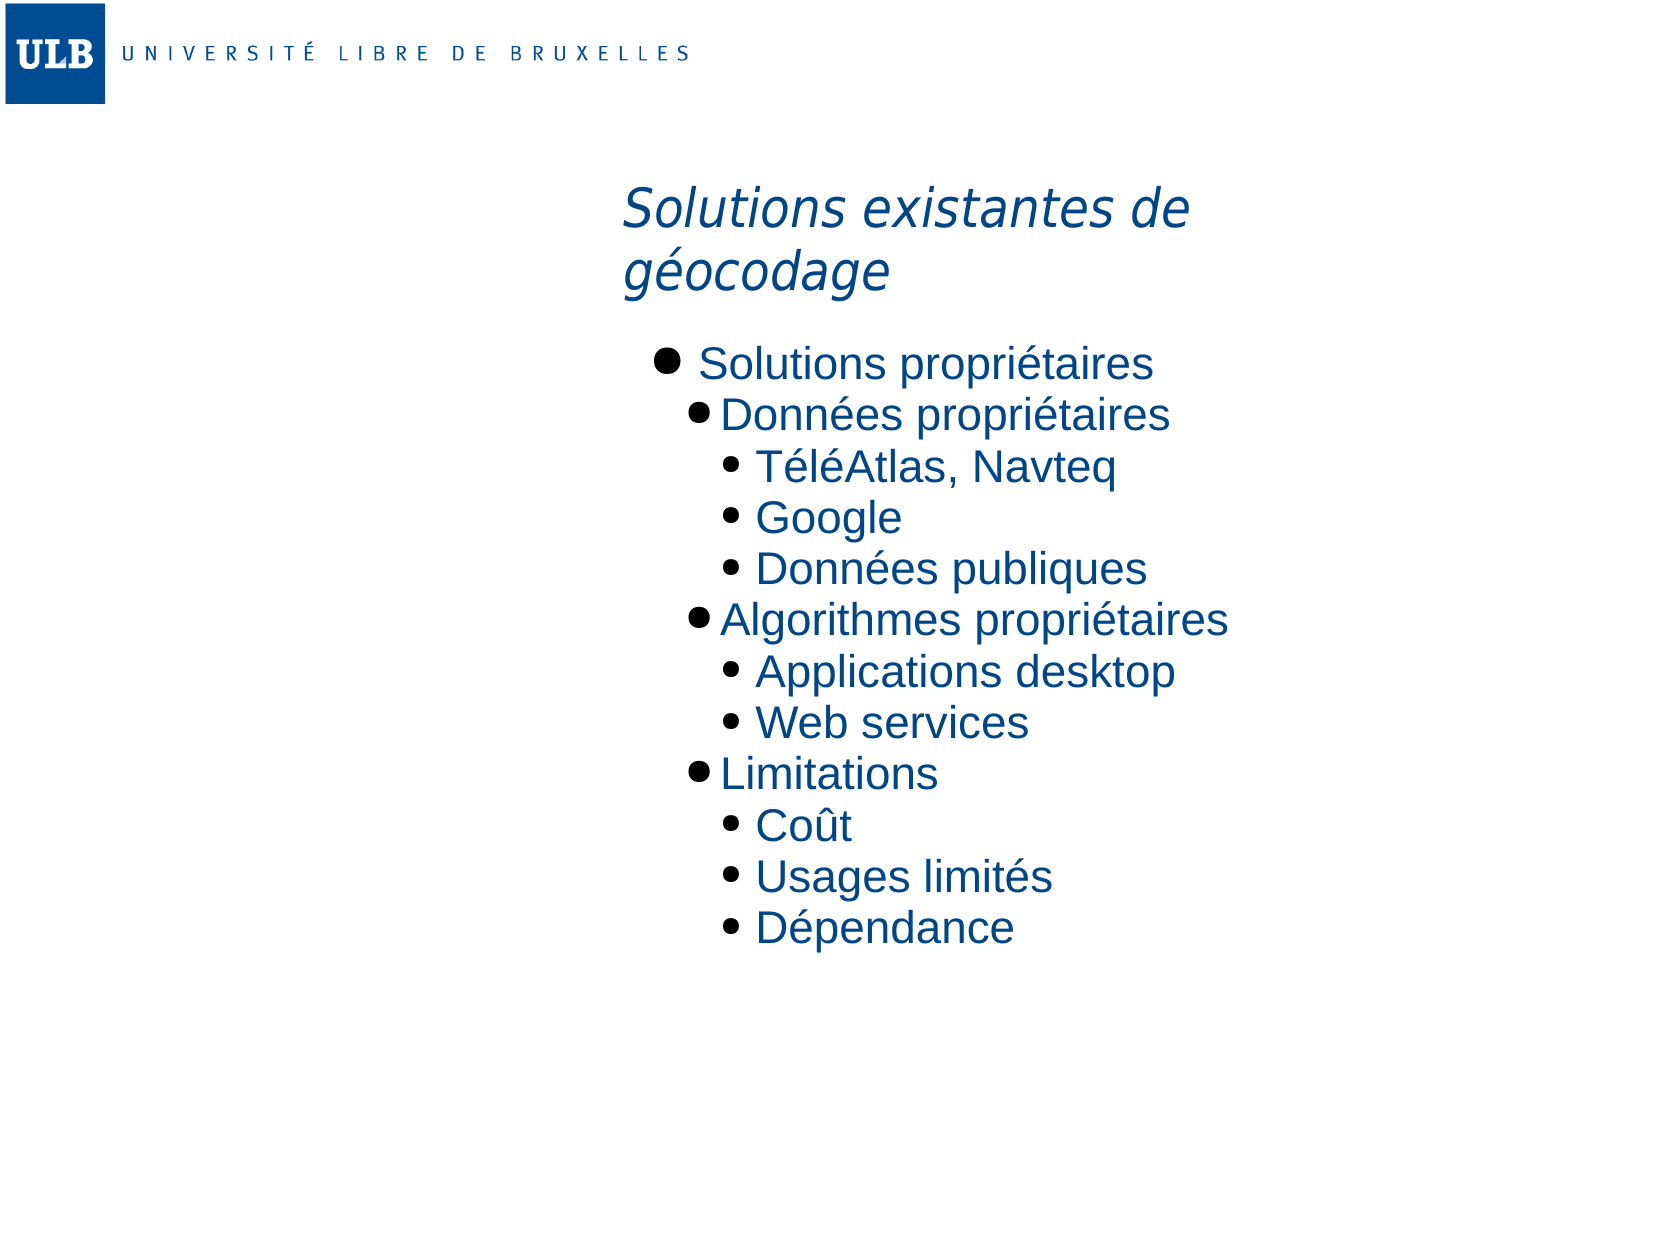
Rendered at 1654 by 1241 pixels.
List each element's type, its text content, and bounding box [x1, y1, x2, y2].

text_box Solutions propriétaires Données propriétaires TéléAtlas, Navteq Google Données publiques Algorithmes propriétaires Applications desktop Web services Limitations Coût Usages limités Dépendance [634, 330, 1583, 961]
text_box Solutions existantes de géocodage [608, 170, 1368, 312]
picture [0, 0, 700, 107]
